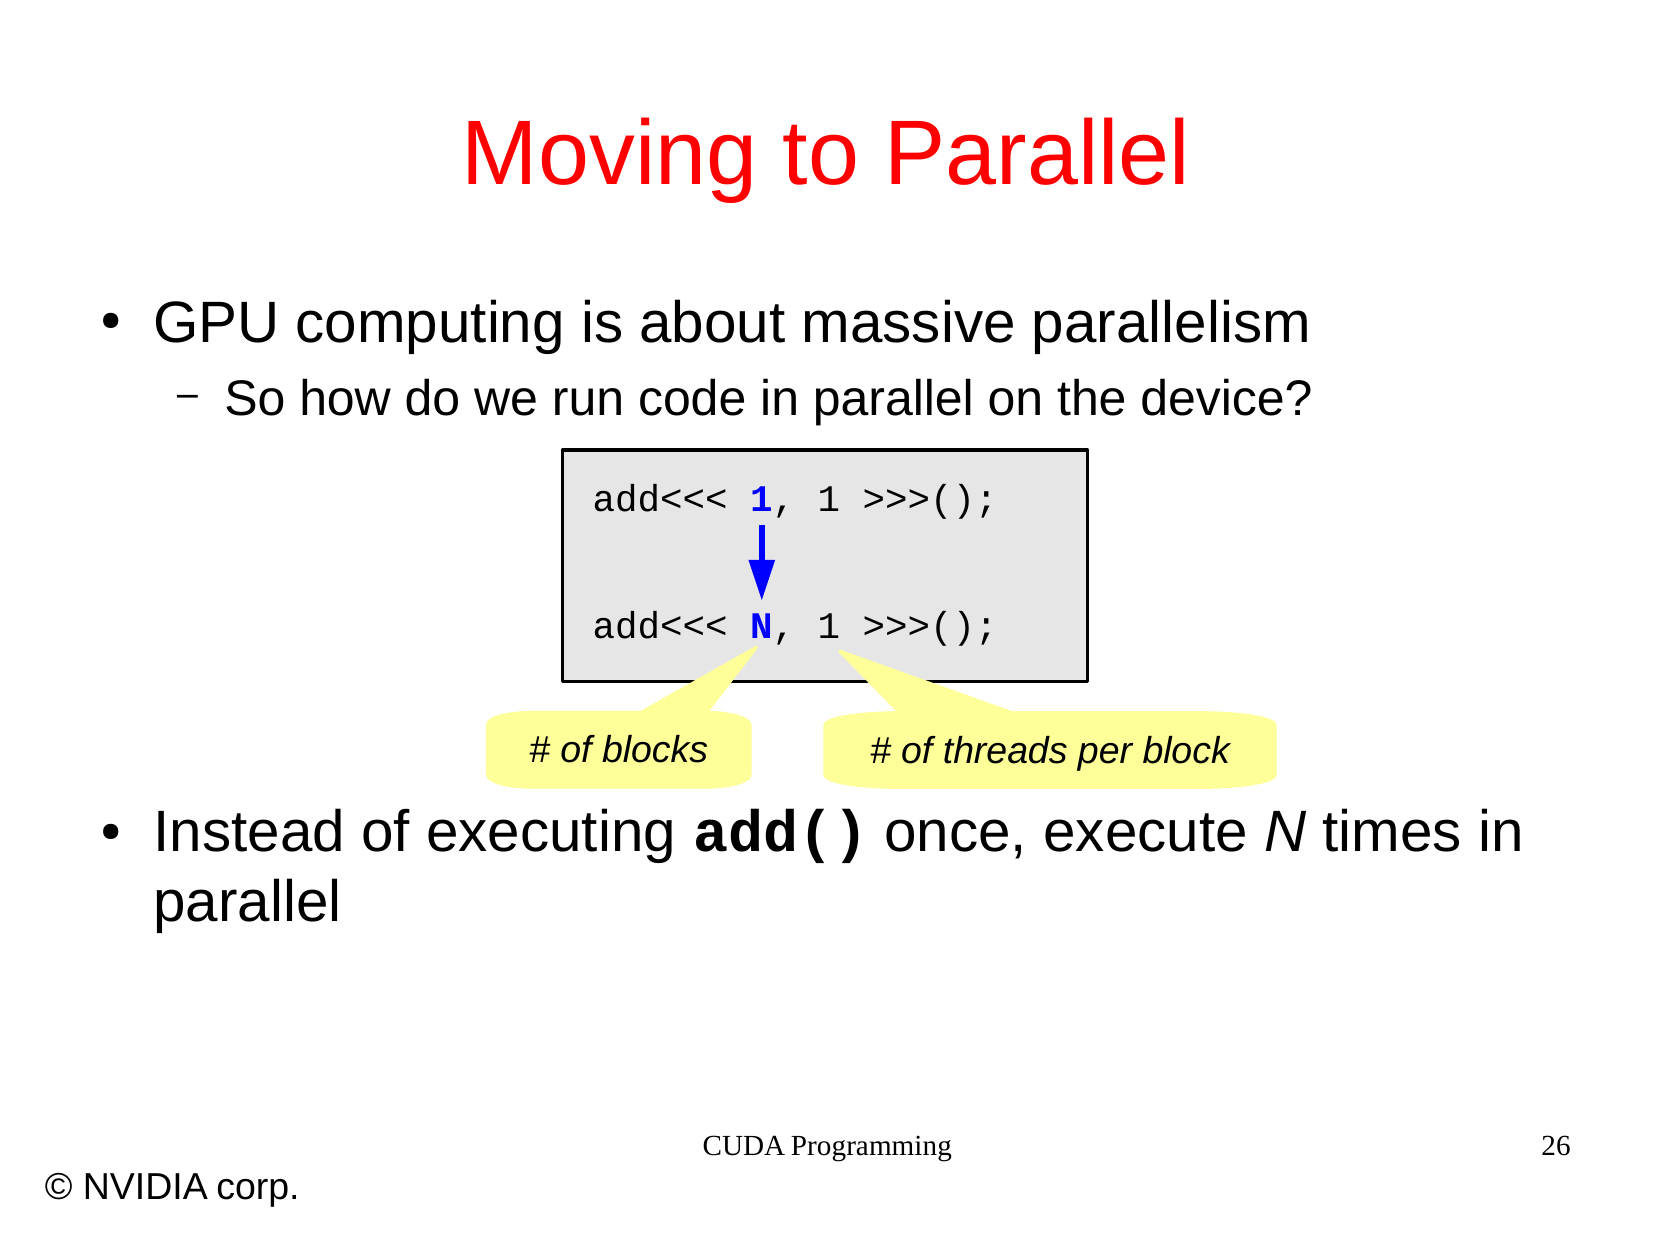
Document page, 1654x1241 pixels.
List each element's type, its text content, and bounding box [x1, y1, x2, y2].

text_box © NVIDIA corp. [30, 1158, 331, 1216]
text_box # of threads per block [825, 651, 1276, 788]
text_box add<<< 1, 1 >>>(); add<<< N, 1 >>>(); [562, 450, 1088, 682]
text_box # of blocks [487, 647, 757, 788]
list GPU computing is about massive parallelism So how do we run code in parallel on the device? Instead of executing add() once, execute N times in parallel [82, 290, 1571, 1109]
title Moving to Parallel [82, 49, 1571, 257]
